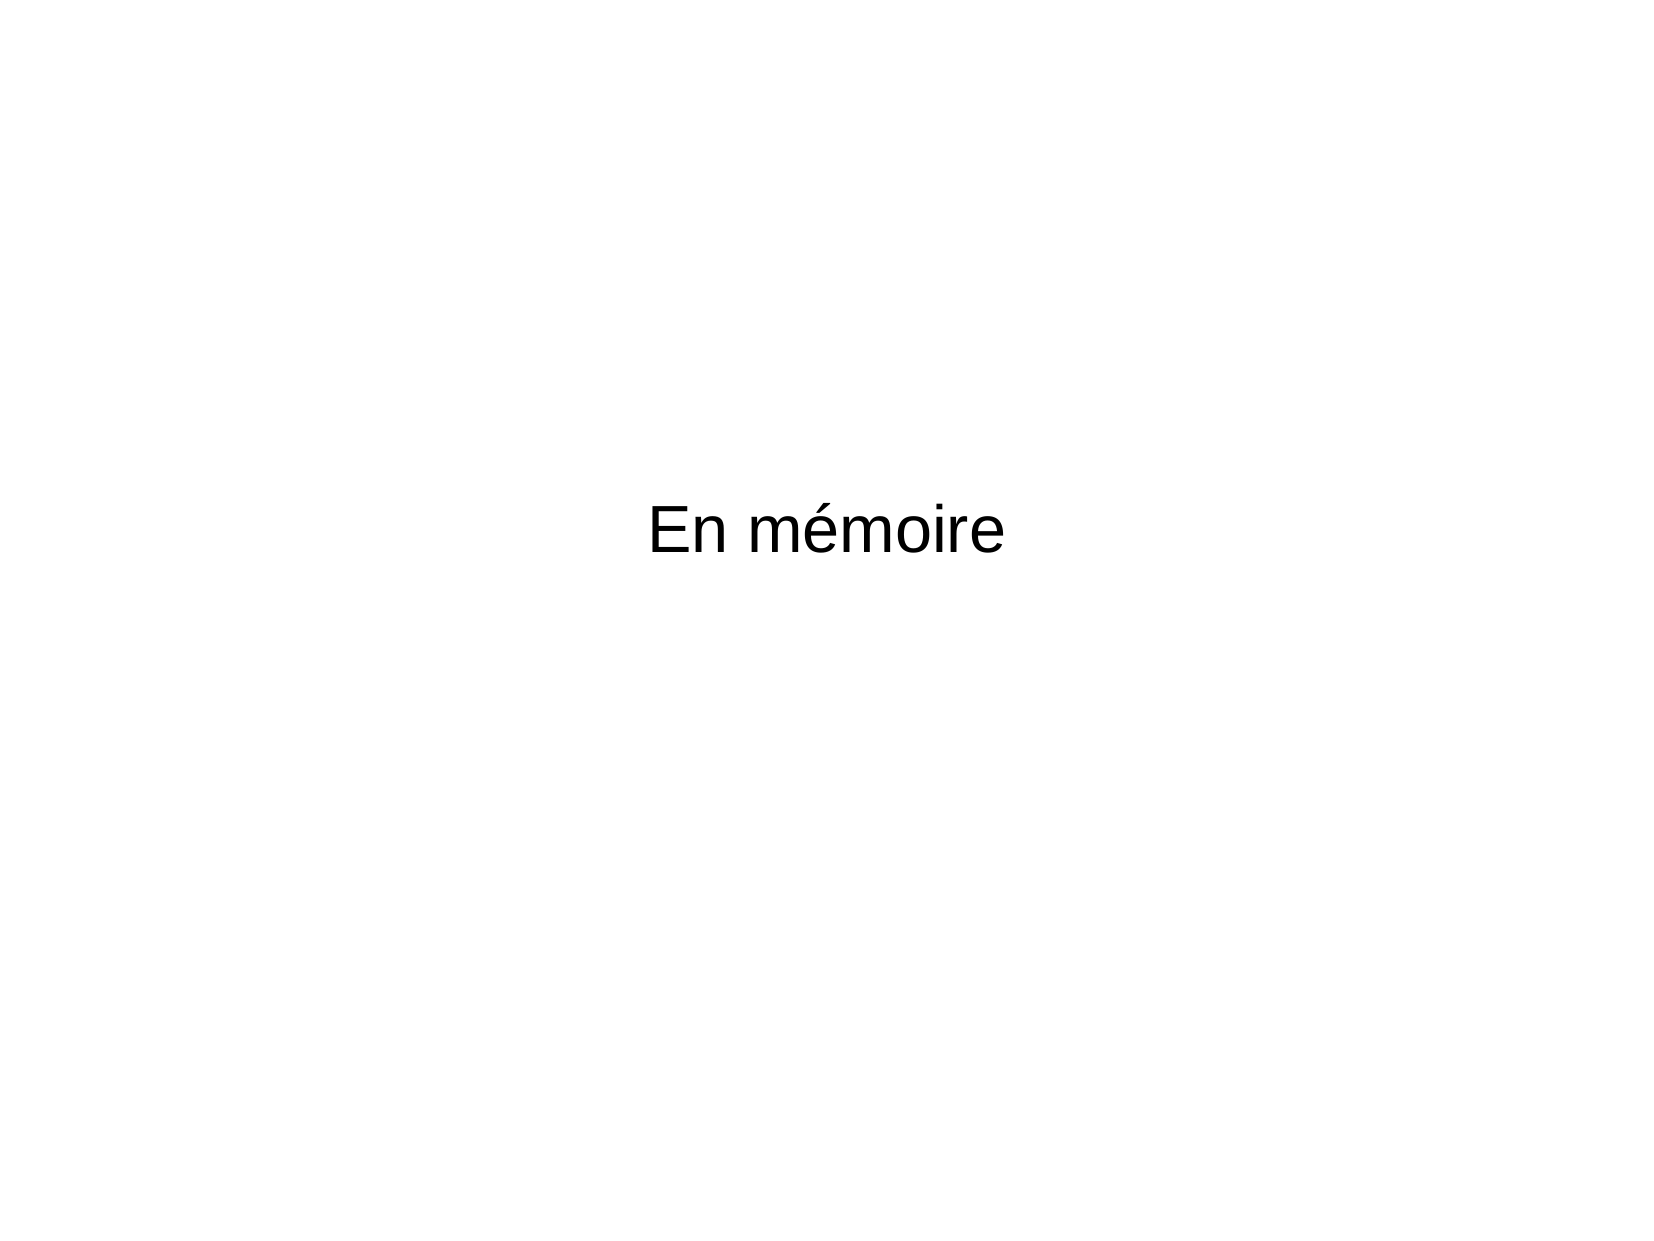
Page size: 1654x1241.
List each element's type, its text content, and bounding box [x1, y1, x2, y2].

subtitle En mémoire [82, 49, 1571, 1010]
